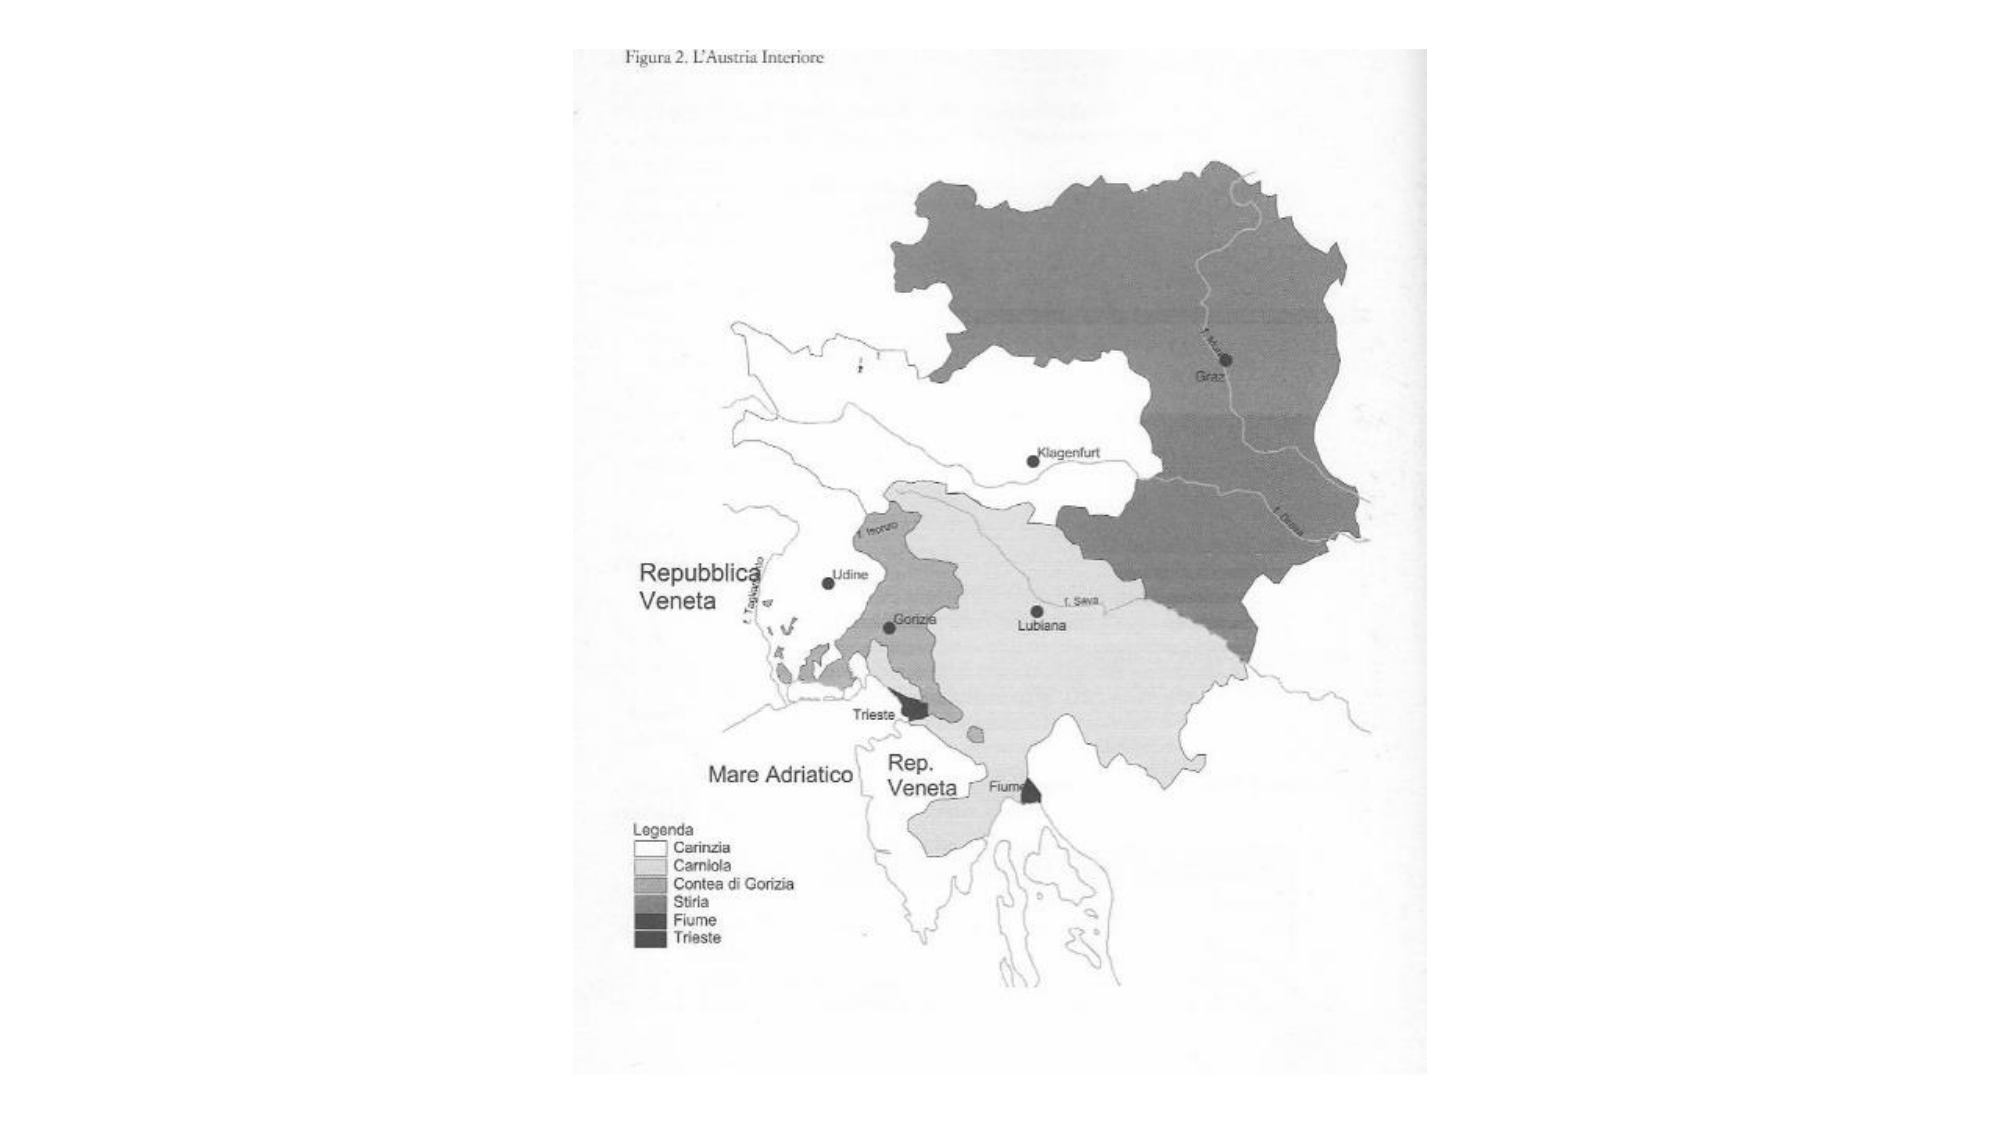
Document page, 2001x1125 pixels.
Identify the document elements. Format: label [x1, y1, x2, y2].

picture [573, 50, 1427, 1076]
